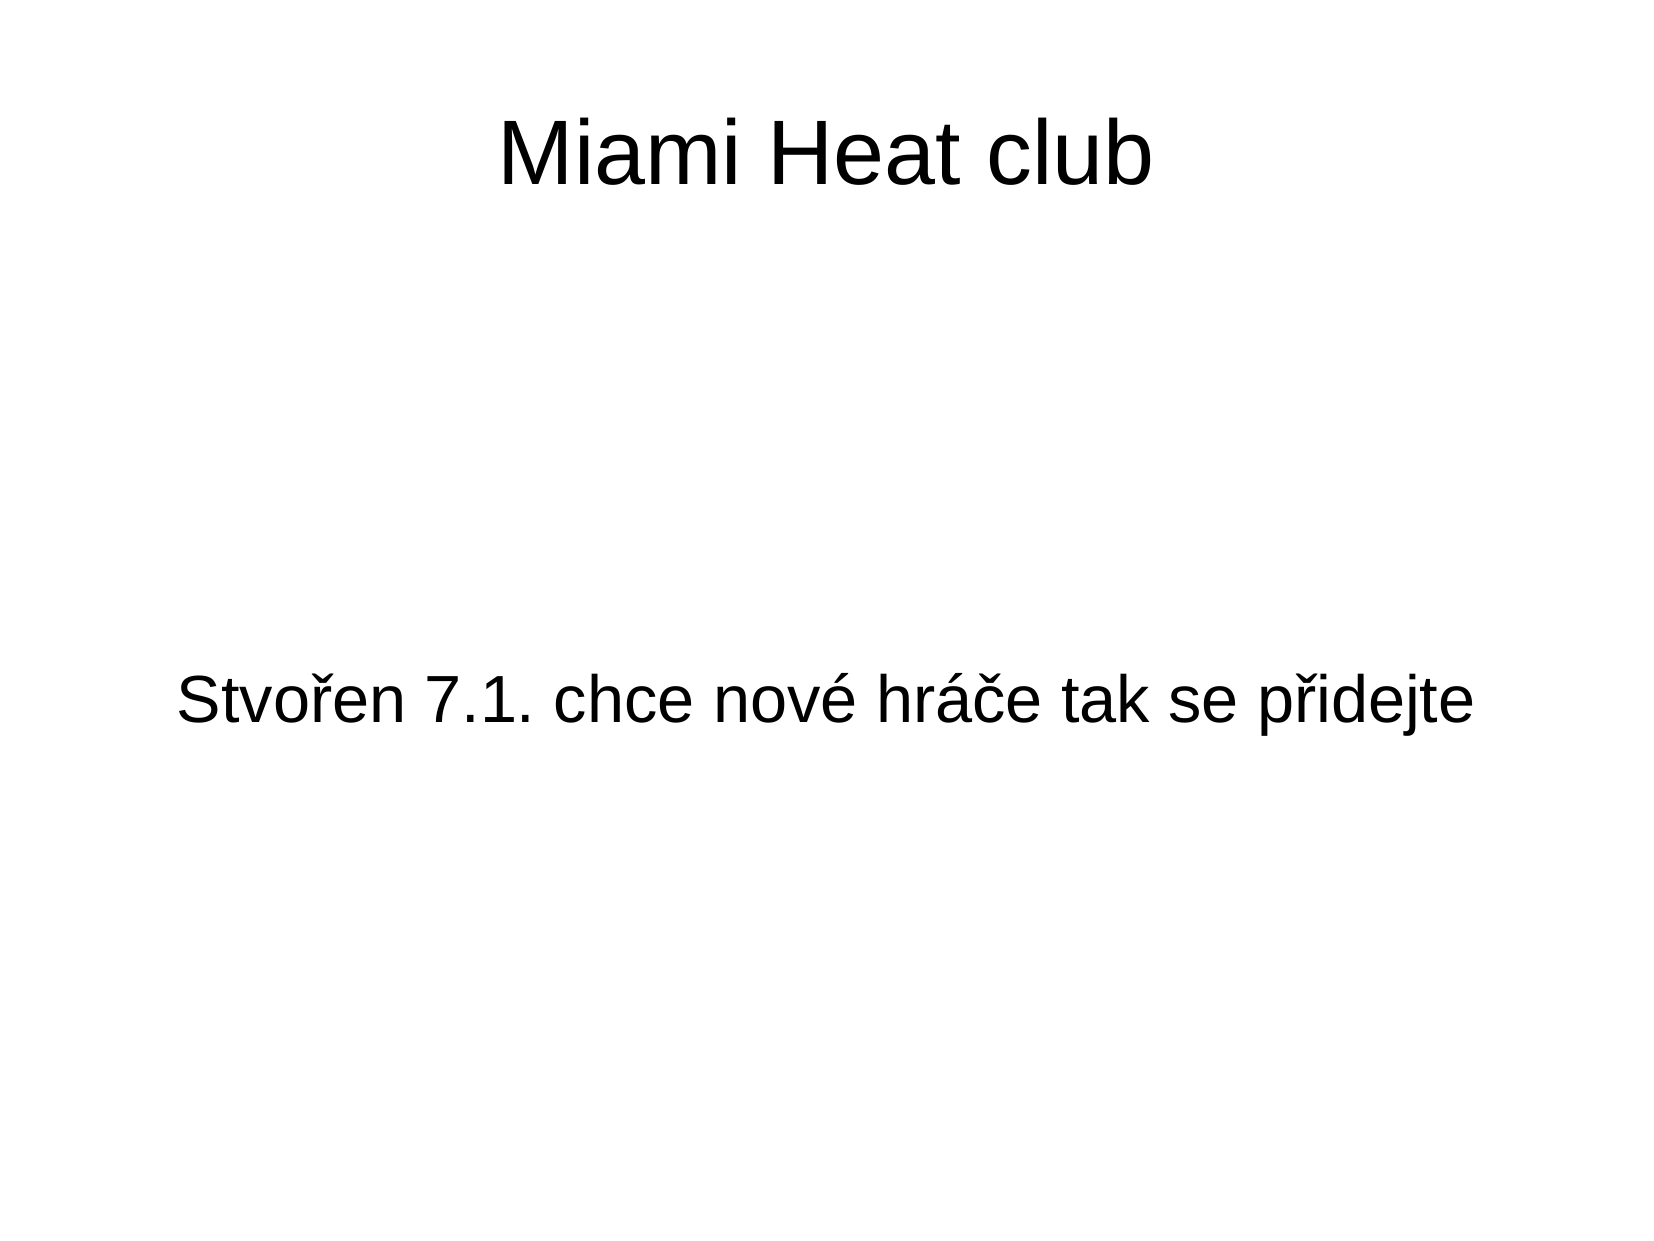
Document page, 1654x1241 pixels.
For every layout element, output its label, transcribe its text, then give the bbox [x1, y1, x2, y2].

subtitle Stvořen 7.1. chce nové hráče tak se přidejte [82, 290, 1571, 1109]
title Miami Heat club [82, 49, 1571, 257]
